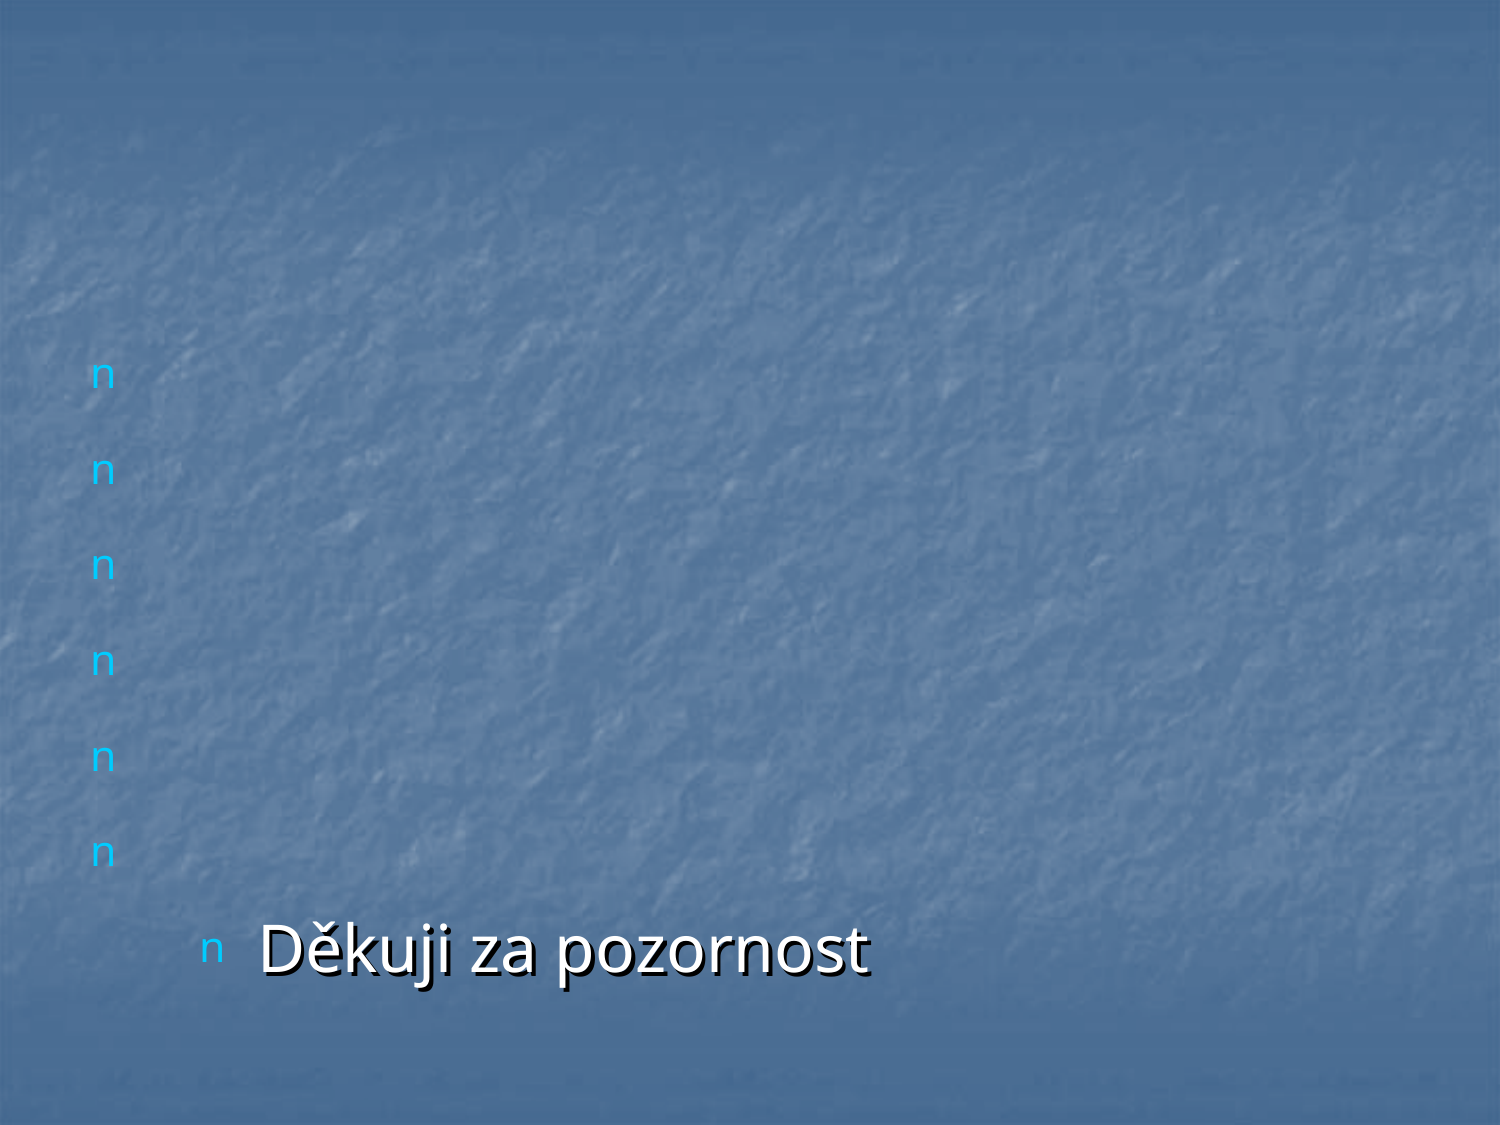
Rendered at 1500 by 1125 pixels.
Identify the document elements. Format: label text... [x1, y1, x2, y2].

list Děkuji za pozornost [75, 324, 1426, 1000]
